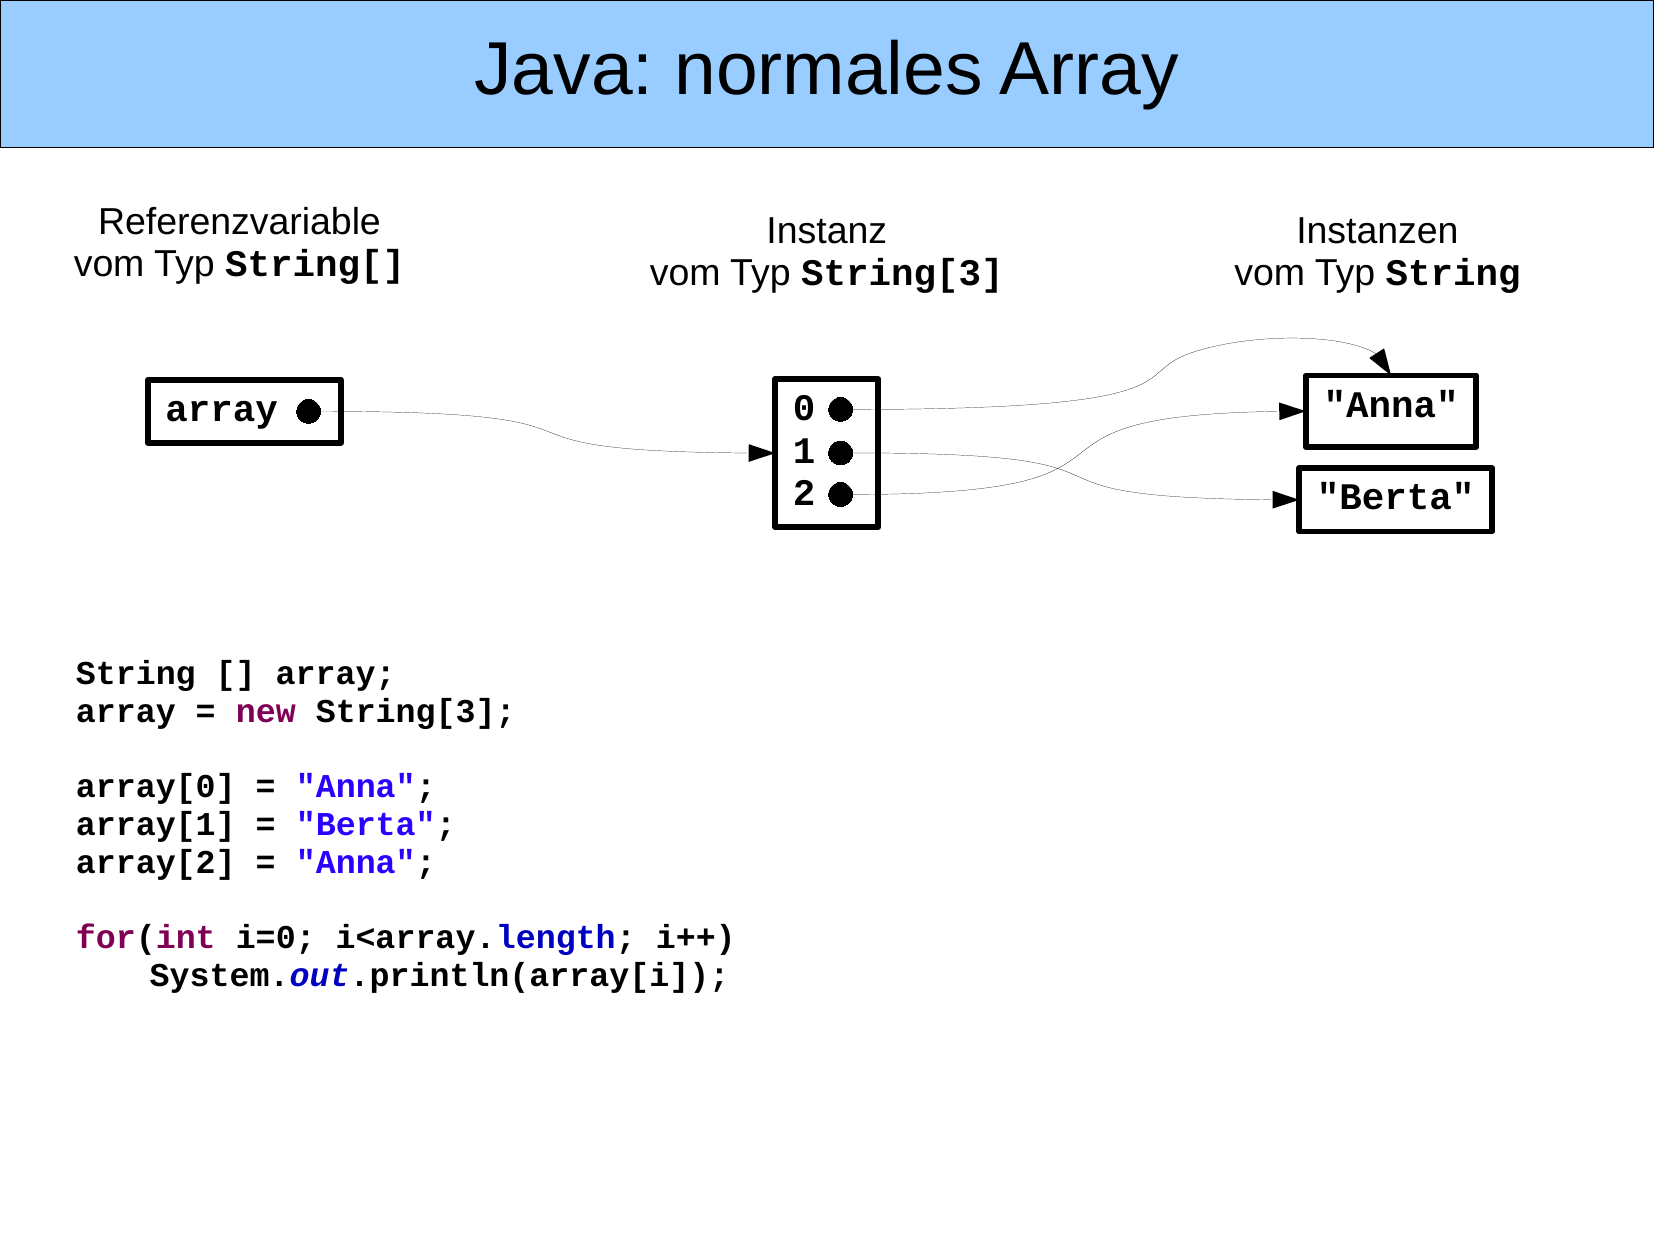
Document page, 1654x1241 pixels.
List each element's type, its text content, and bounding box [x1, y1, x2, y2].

text_box [828, 397, 853, 422]
text_box Referenzvariable vom Typ String[] [59, 193, 420, 296]
text_box 0 1 2 [775, 379, 879, 528]
text_box [296, 399, 321, 424]
text_box Instanz vom Typ String[3] [635, 202, 1019, 305]
text_box String [] array; array = new String[3]; array[0] = "Anna"; array[1] = "Berta"; array[2] = "Anna"; for(int i=0; i<array.length; i++) System.out.println(array[i]); [61, 649, 751, 1078]
text_box [0, 0, 1654, 148]
text_box "Berta" [1299, 468, 1493, 532]
text_box [828, 482, 853, 507]
text_box "Anna" [1305, 375, 1477, 447]
text_box Instanzen vom Typ String [1219, 202, 1536, 305]
text_box Java: normales Array [459, 19, 1194, 119]
text_box [828, 441, 853, 465]
text_box array [147, 379, 341, 443]
